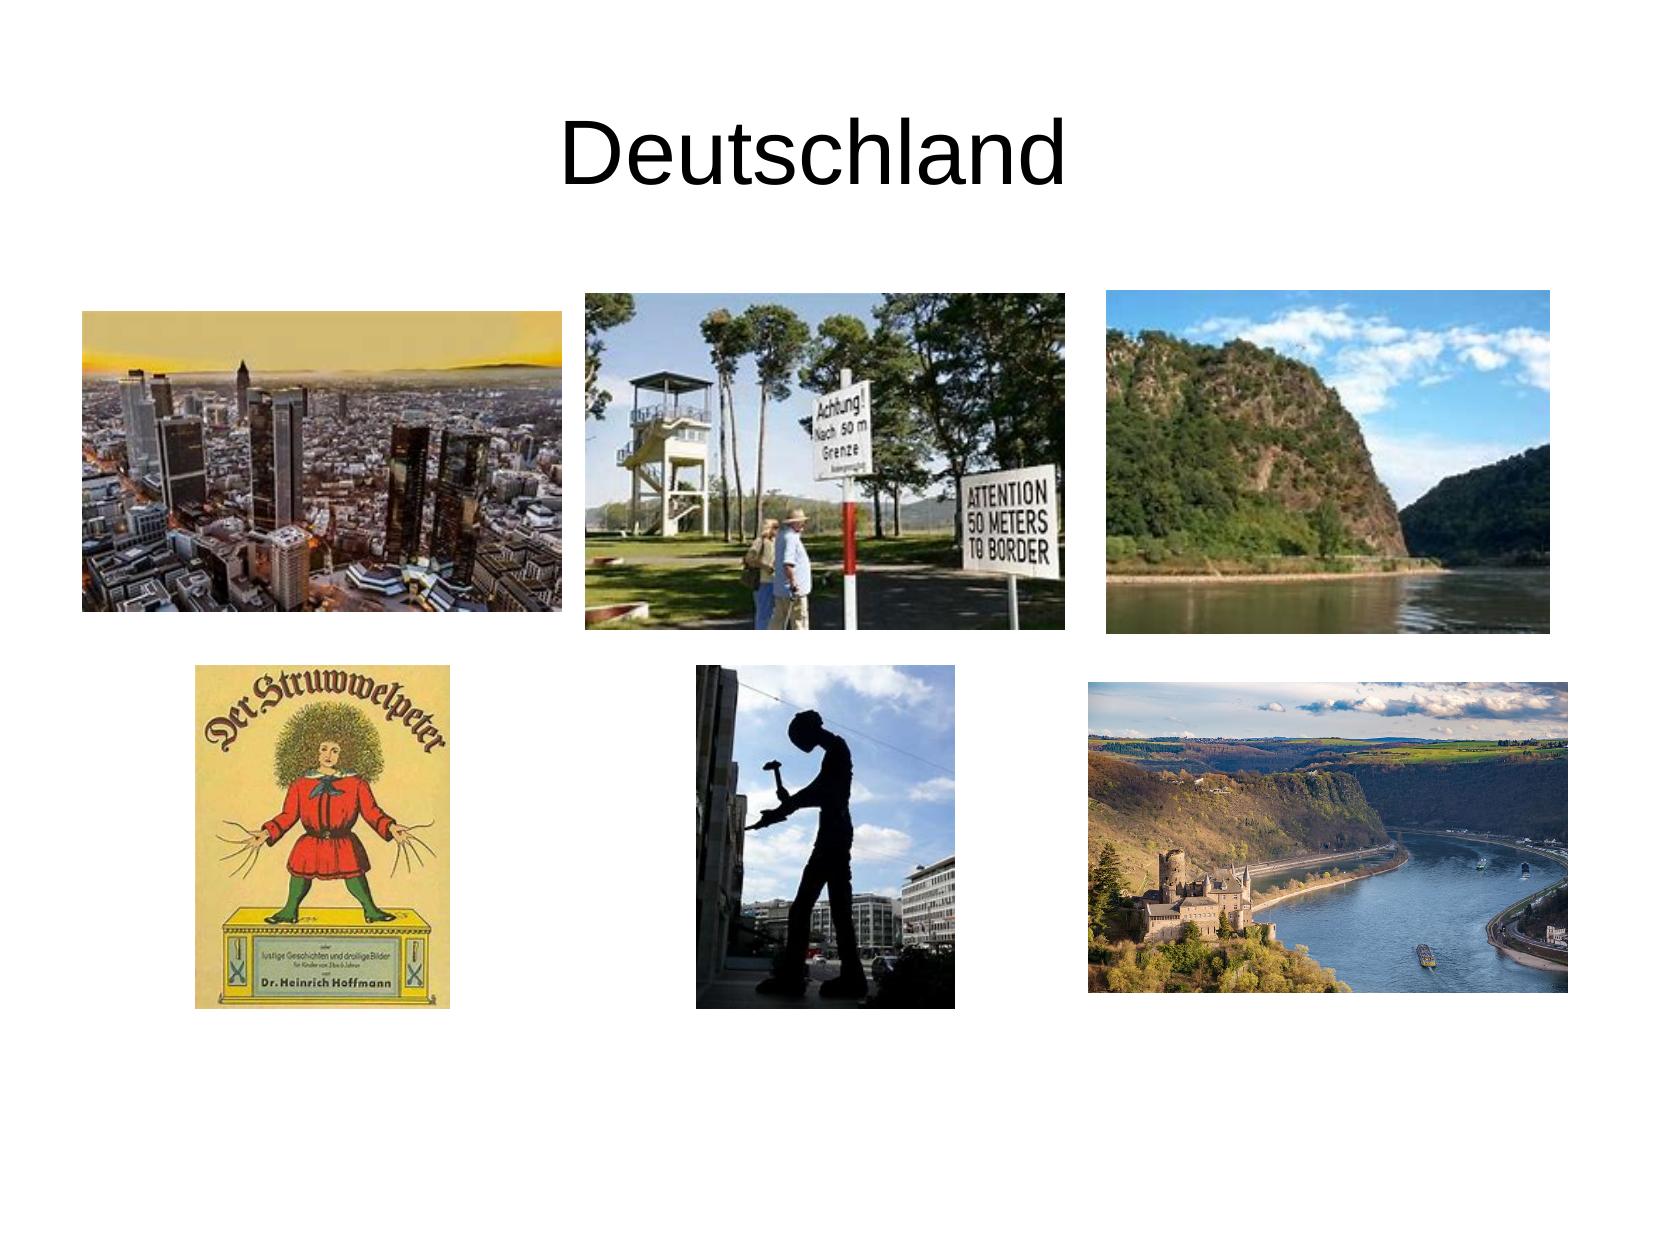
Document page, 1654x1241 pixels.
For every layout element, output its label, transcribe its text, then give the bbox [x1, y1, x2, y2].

picture [1088, 682, 1568, 993]
picture [696, 665, 955, 1009]
picture [1106, 290, 1550, 634]
title Deutschland [82, 49, 1571, 257]
picture [585, 293, 1065, 630]
picture [82, 311, 562, 612]
picture [195, 665, 450, 1009]
